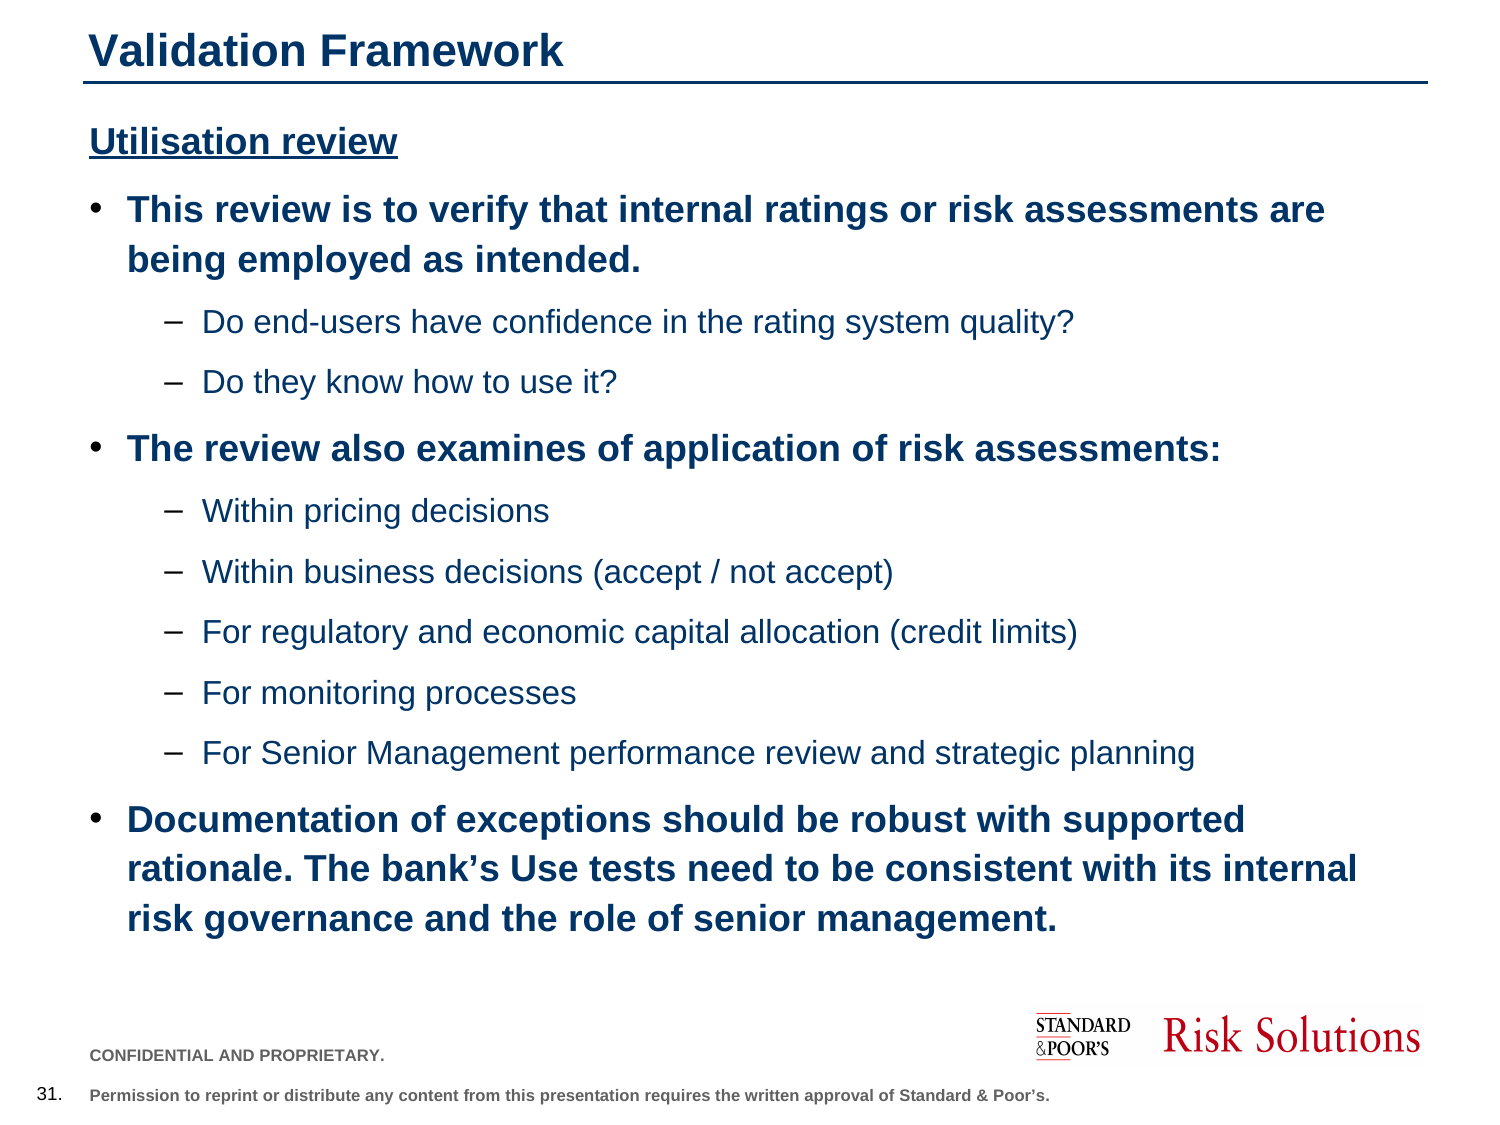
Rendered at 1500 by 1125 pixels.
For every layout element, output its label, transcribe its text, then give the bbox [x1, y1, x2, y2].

picture [1029, 1004, 1424, 1067]
title Validation Framework [73, 8, 1429, 85]
list Utilisation review This review is to verify that internal ratings or risk assessments are being employed as intended. Do end-users have confidence in the rating system quality? Do they know how to use it? The review also examines of application of risk assessments: Within pricing decisions Within business decisions (accept / not accept) For regulatory and economic capital allocation (credit limits) For monitoring processes For Senior Management performance review and strategic planning Documentation of exceptions should be robust with supported rationale. The bank’s Use tests need to be consistent with its internal risk governance and the role of senior management. [74, 104, 1426, 956]
